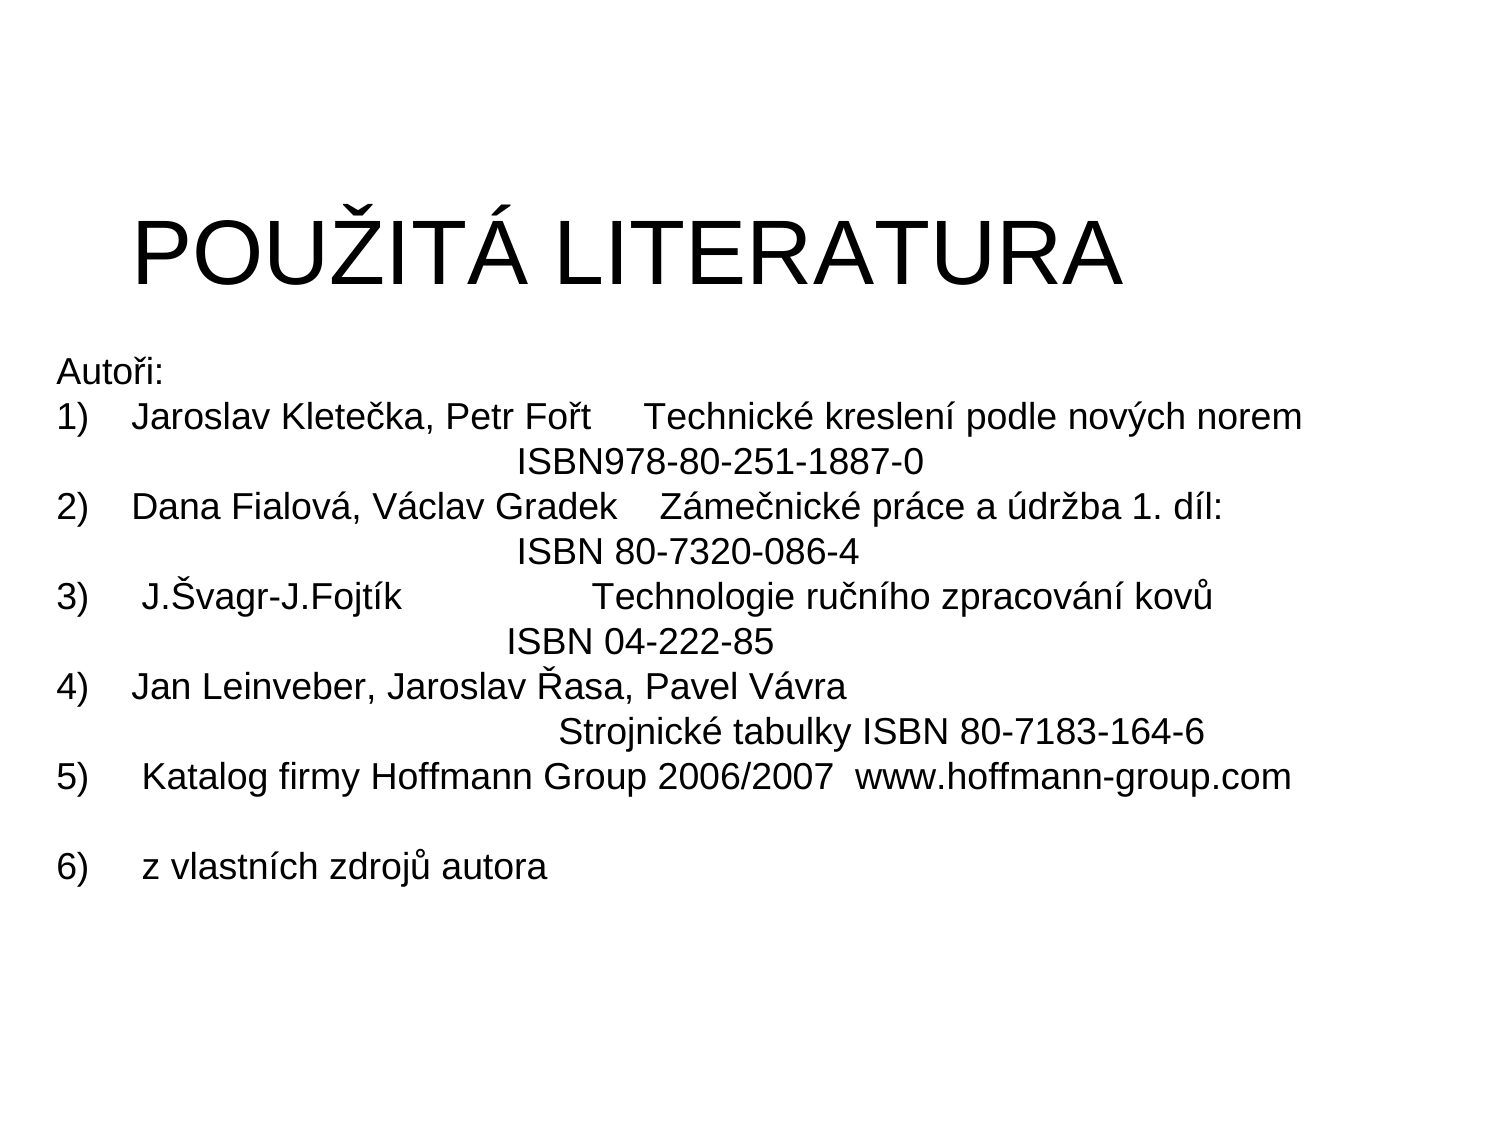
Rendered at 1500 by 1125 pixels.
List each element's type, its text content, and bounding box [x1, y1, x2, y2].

title POUŽITÁ LITERATURA Autoři: 1) Jaroslav Kletečka, Petr Fořt Technické kreslení podle nových norem ISBN978-80-251-1887-0 2) Dana Fialová, Václav Gradek Zámečnické práce a údržba 1. díl: ISBN 80-7320-086-4 3) J.Švagr-J.Fojtík Technologie ručního zpracování kovů ISBN 04-222-85 4) Jan Leinveber, Jaroslav Řasa, Pavel Vávra Strojnické tabulky ISBN 80-7183-164-6 5) Katalog firmy Hoffmann Group 2006/2007 www.hoffmann-group.com 6) z vlastních zdrojů autora [41, 45, 1471, 1035]
